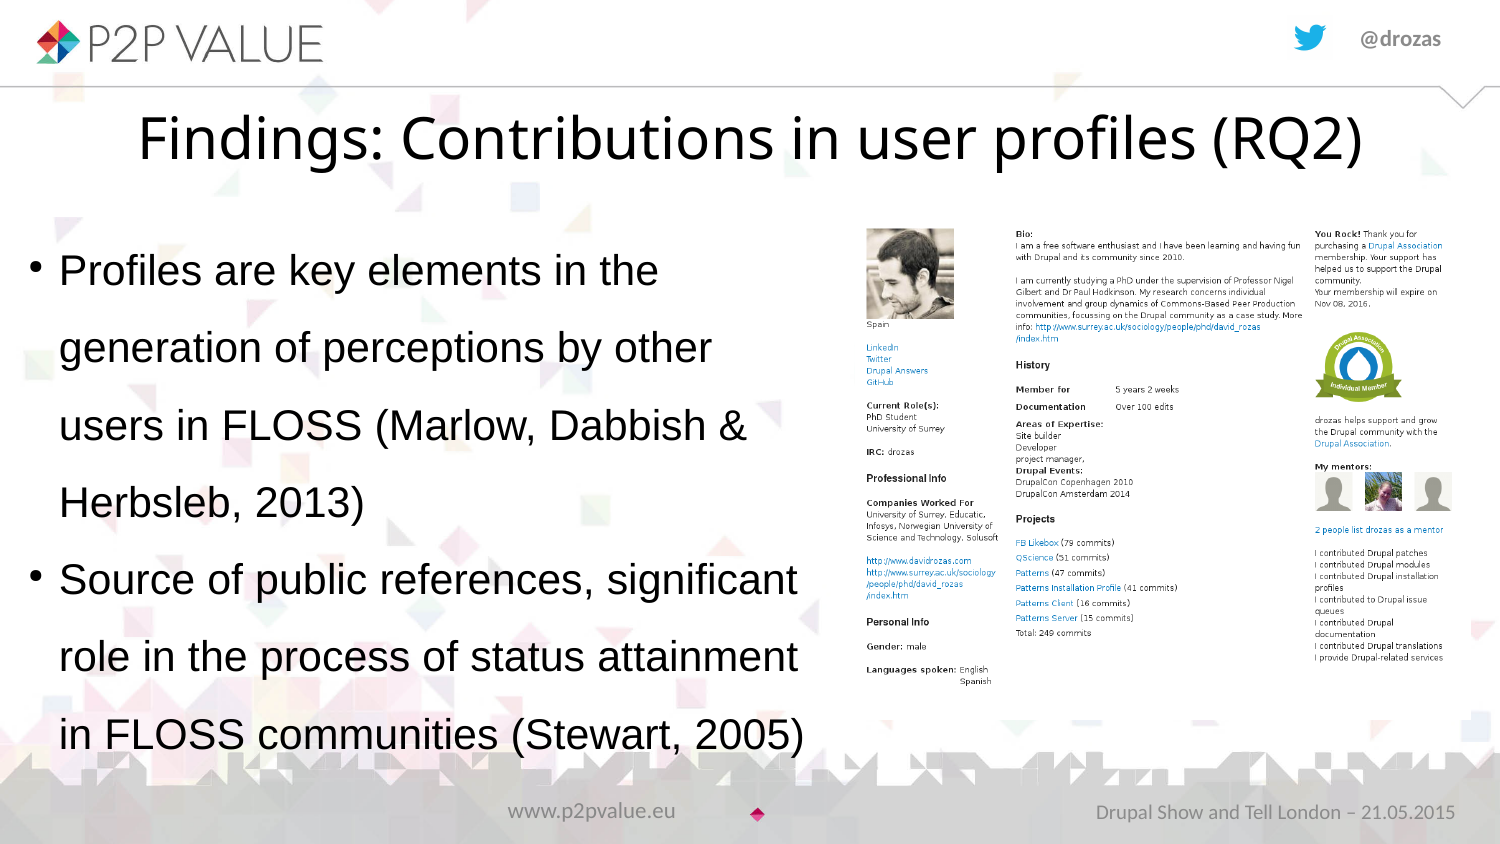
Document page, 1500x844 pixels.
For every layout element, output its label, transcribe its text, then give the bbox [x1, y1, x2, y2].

text_box www.p2pvalue.eu [501, 789, 720, 829]
text_box Drupal Show and Tell London – 21.05.2015 [777, 788, 1470, 834]
text_box @drozas [1333, 15, 1455, 60]
title Findings: Contributions in user profiles (RQ2) [0, 92, 1500, 181]
picture [0, 181, 1500, 844]
picture [0, 0, 1500, 92]
subtitle Profiles are key elements in the generation of perceptions by other users in FLOSS (Marlow, Dabbish & Herbsleb, 2013) Source of public references, significant role in the process of status attainment in FLOSS communities (Stewart, 2005) [15, 210, 841, 766]
